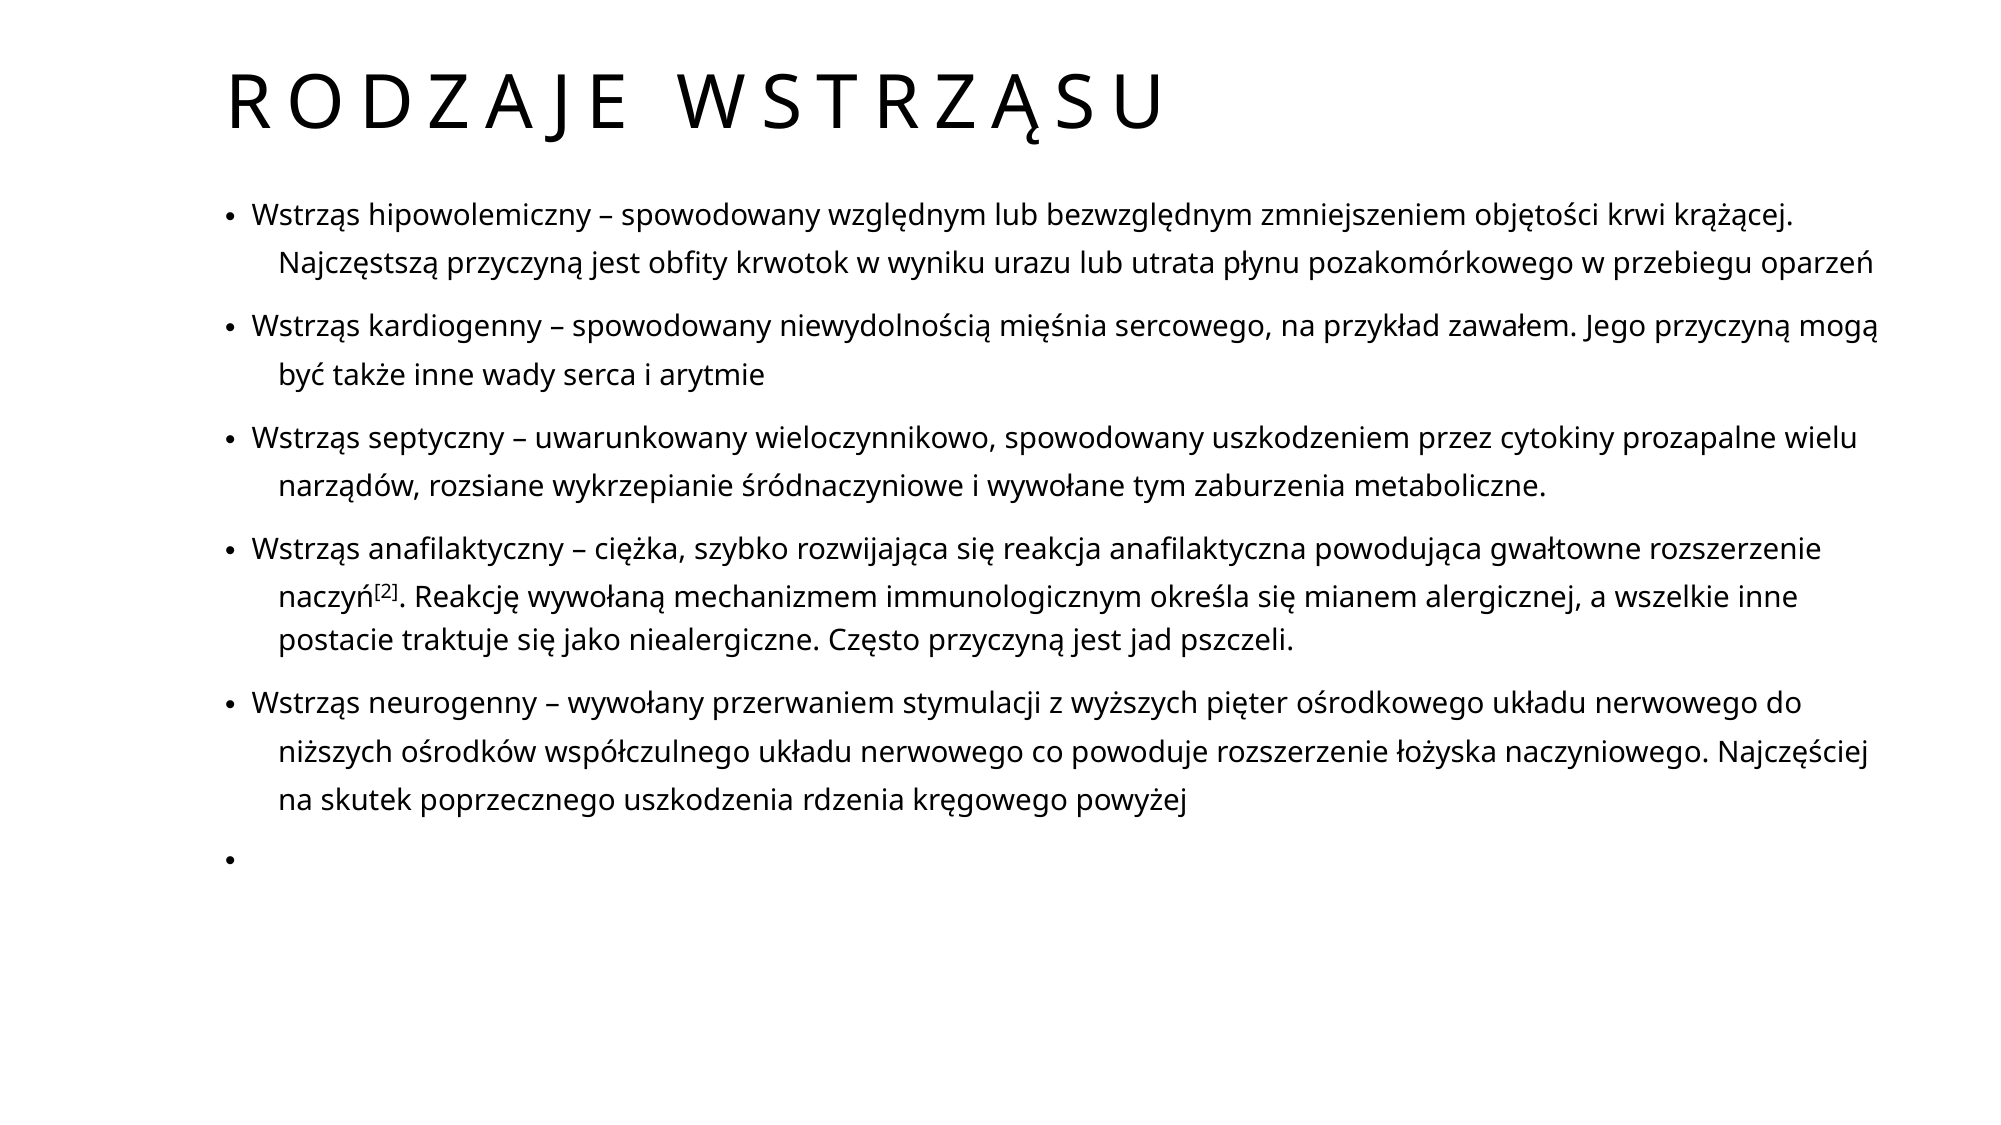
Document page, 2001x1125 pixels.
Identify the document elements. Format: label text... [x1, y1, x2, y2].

list Wstrząs hipowolemiczny – spowodowany względnym lub bezwzględnym zmniejszeniem objętości krwi krążącej. Najczęstszą przyczyną jest obfity krwotok w wyniku urazu lub utrata płynu pozakomórkowego w przebiegu oparzeń Wstrząs kardiogenny – spowodowany niewydolnością mięśnia sercowego, na przykład zawałem. Jego przyczyną mogą być także inne wady serca i arytmie Wstrząs septyczny – uwarunkowany wieloczynnikowo, spowodowany uszkodzeniem przez cytokiny prozapalne wielu narządów, rozsiane wykrzepianie śródnaczyniowe i wywołane tym zaburzenia metaboliczne. Wstrząs anafilaktyczny – ciężka, szybko rozwijająca się reakcja anafilaktyczna powodująca gwałtowne rozszerzenie naczyń[2]. Reakcję wywołaną mechanizmem immunologicznym określa się mianem alergicznej, a wszelkie inne postacie traktuje się jako niealergiczne. Często przyczyną jest jad pszczeli. Wstrząs neurogenny – wywołany przerwaniem stymulacji z wyższych pięter ośrodkowego układu nerwowego do niższych ośrodków współczulnego układu nerwowego co powoduje rozszerzenie łożyska naczyniowego. Najczęściej na skutek poprzecznego uszkodzenia rdzenia kręgowego powyżej [225, 187, 1906, 838]
title Rodzaje wstrząsu [225, 31, 1906, 187]
